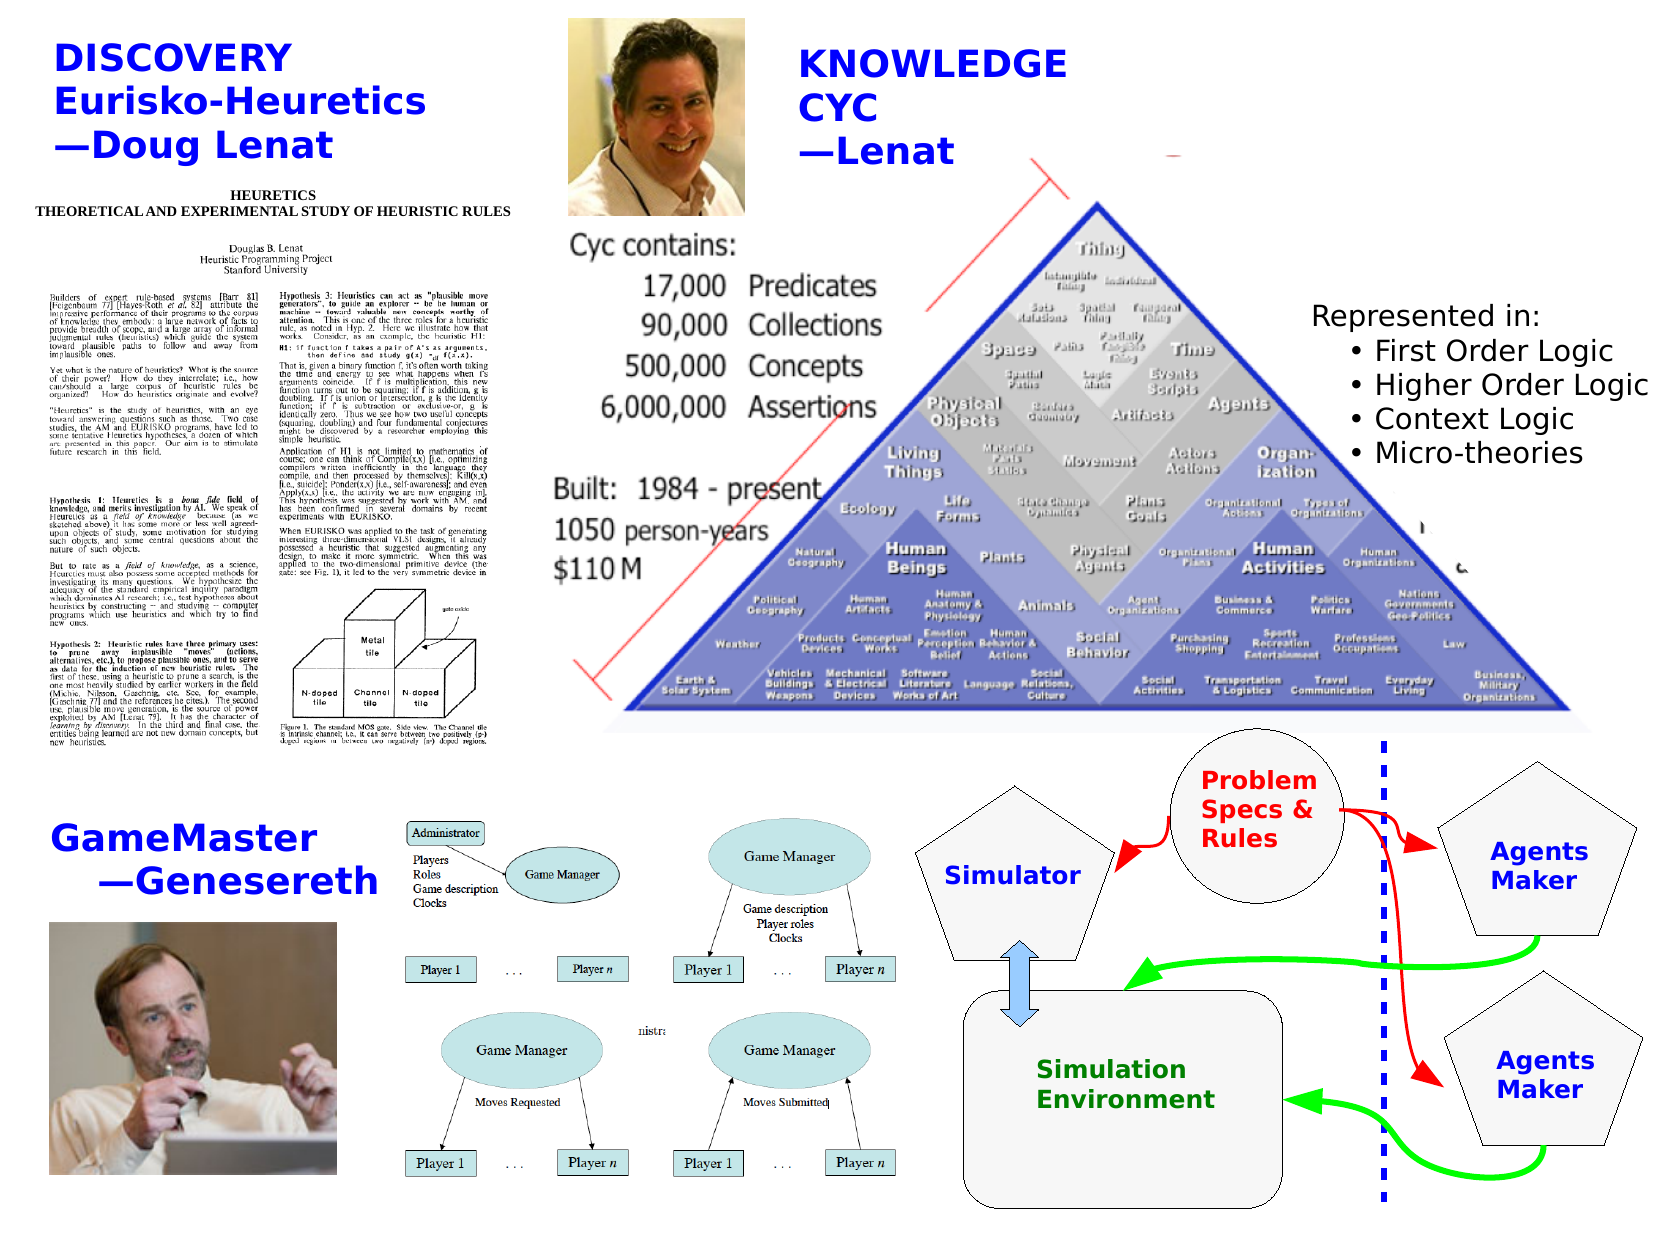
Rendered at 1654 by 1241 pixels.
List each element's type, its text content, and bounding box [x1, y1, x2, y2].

text_box HEURETICS THEORETICAL AND EXPERIMENTAL STUDY OF HEURISTIC RULES [14, 180, 533, 228]
text_box [1340, 812, 1345, 843]
text_box Simulator [929, 853, 1112, 899]
text_box Agents Maker [1481, 1038, 1612, 1113]
text_box [915, 785, 1115, 891]
text_box Simulation Environment [1021, 1048, 1233, 1122]
text_box GameMaster —Genesereth [35, 809, 378, 911]
text_box [1192, 728, 1323, 758]
picture [49, 922, 337, 1175]
text_box [1340, 789, 1344, 808]
picture [519, 18, 1653, 764]
text_box KNOWLEDGE CYC —Lenat [783, 35, 1159, 181]
text_box Problem Specs & Rules [1186, 758, 1340, 862]
text_box [1444, 970, 1643, 1146]
text_box Agents Maker [1475, 829, 1612, 903]
text_box Represented in: • First Order Logic • Higher Order Logic • Context Logic • Micro-theories [1296, 292, 1653, 546]
text_box [1444, 546, 1639, 756]
text_box [1109, 184, 1638, 387]
text_box [932, 899, 1283, 1209]
text_box [1437, 761, 1637, 936]
text_box [1170, 765, 1332, 904]
picture [41, 228, 501, 754]
picture [378, 797, 906, 1187]
text_box DISCOVERY Eurisko-Heuretics —Doug Lenat [38, 29, 461, 175]
